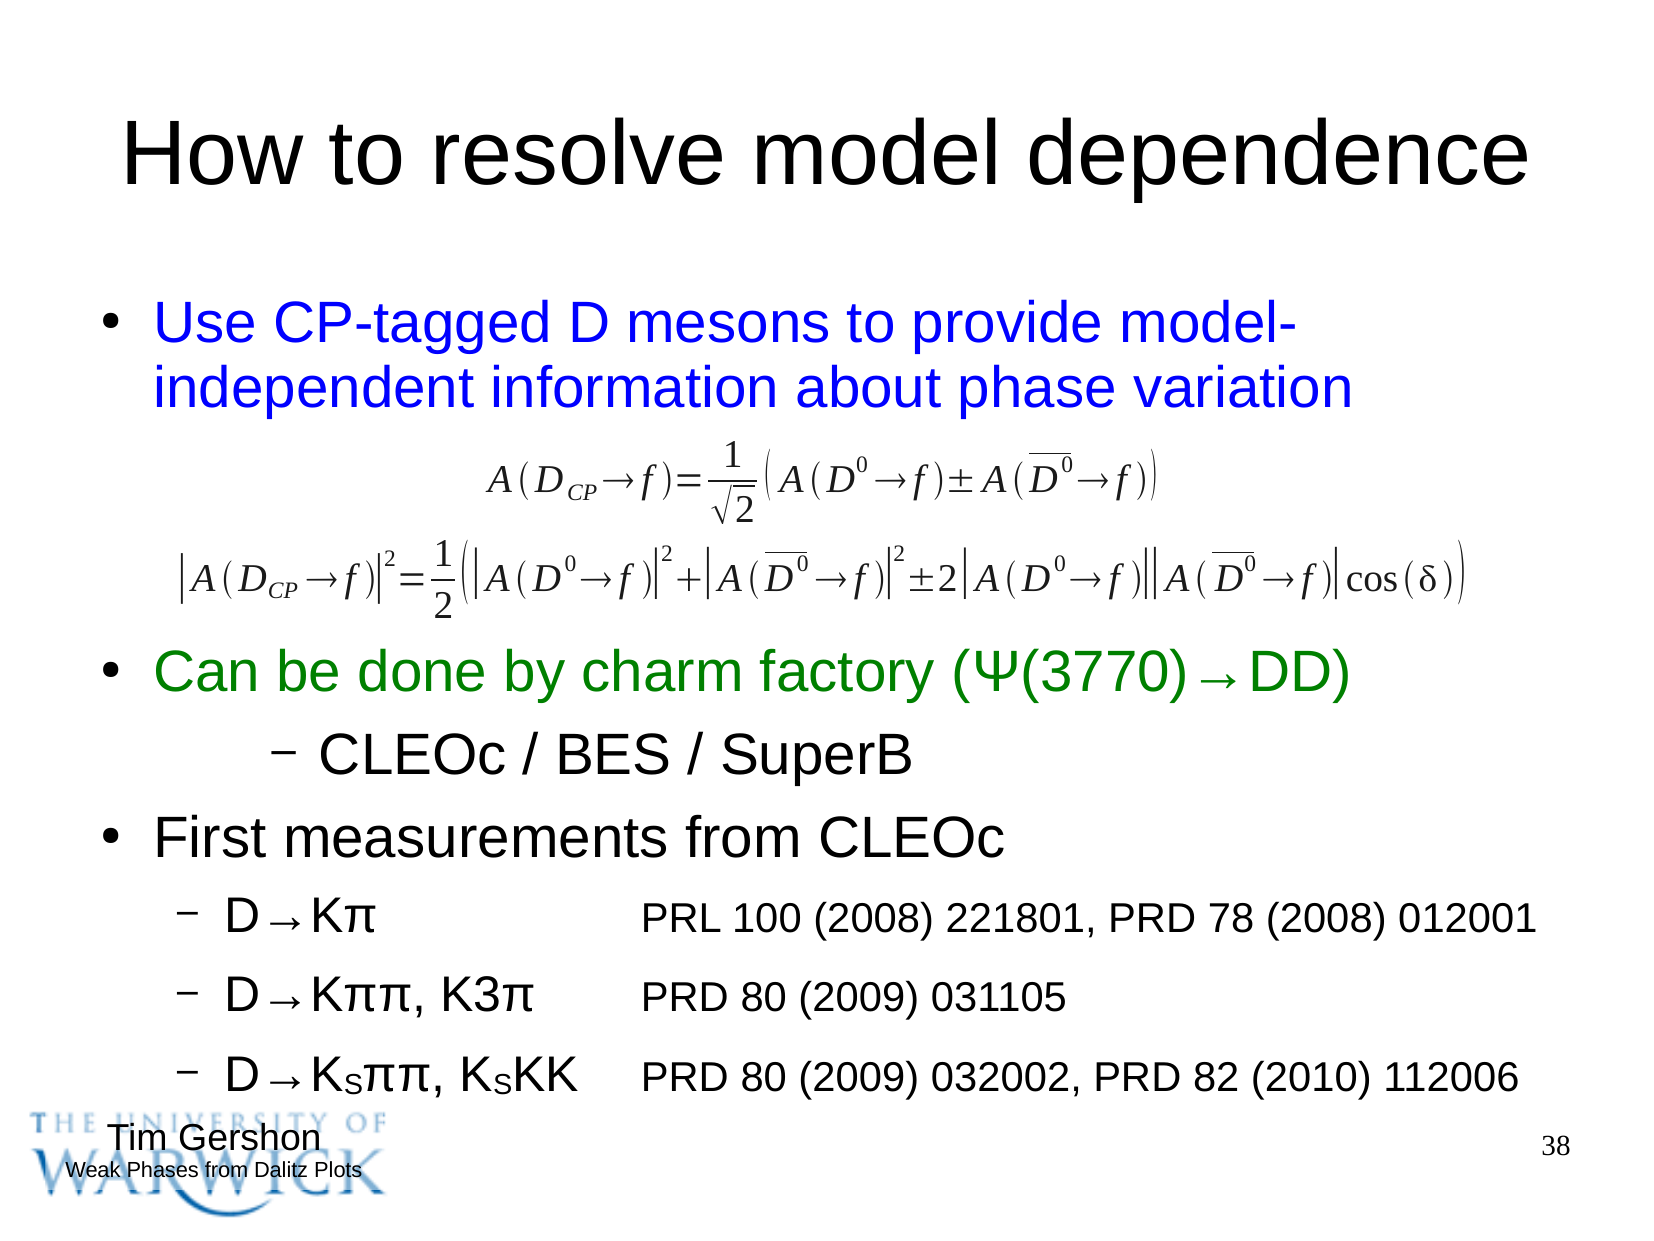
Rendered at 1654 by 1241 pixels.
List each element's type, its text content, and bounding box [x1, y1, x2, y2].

text_box Tim Gershon Weak Phases from Dalitz Plots [45, 1108, 383, 1190]
list Use CP-tagged D mesons to provide model-independent information about phase variation Can be done by charm factory (Ψ(3770)→DD) CLEOc / BES / SuperB First measurements from CLEOc D→Kπ PRL 100 (2008) 221801, PRD 78 (2008) 012001 D→Kππ, K3π PRD 80 (2009) 031105 D→KSππ, KSKK PRD 80 (2009) 032002, PRD 82 (2010) 112006 [82, 290, 1571, 1119]
chart [164, 433, 1475, 626]
picture [19, 1106, 406, 1232]
title How to resolve model dependence [82, 56, 1571, 250]
